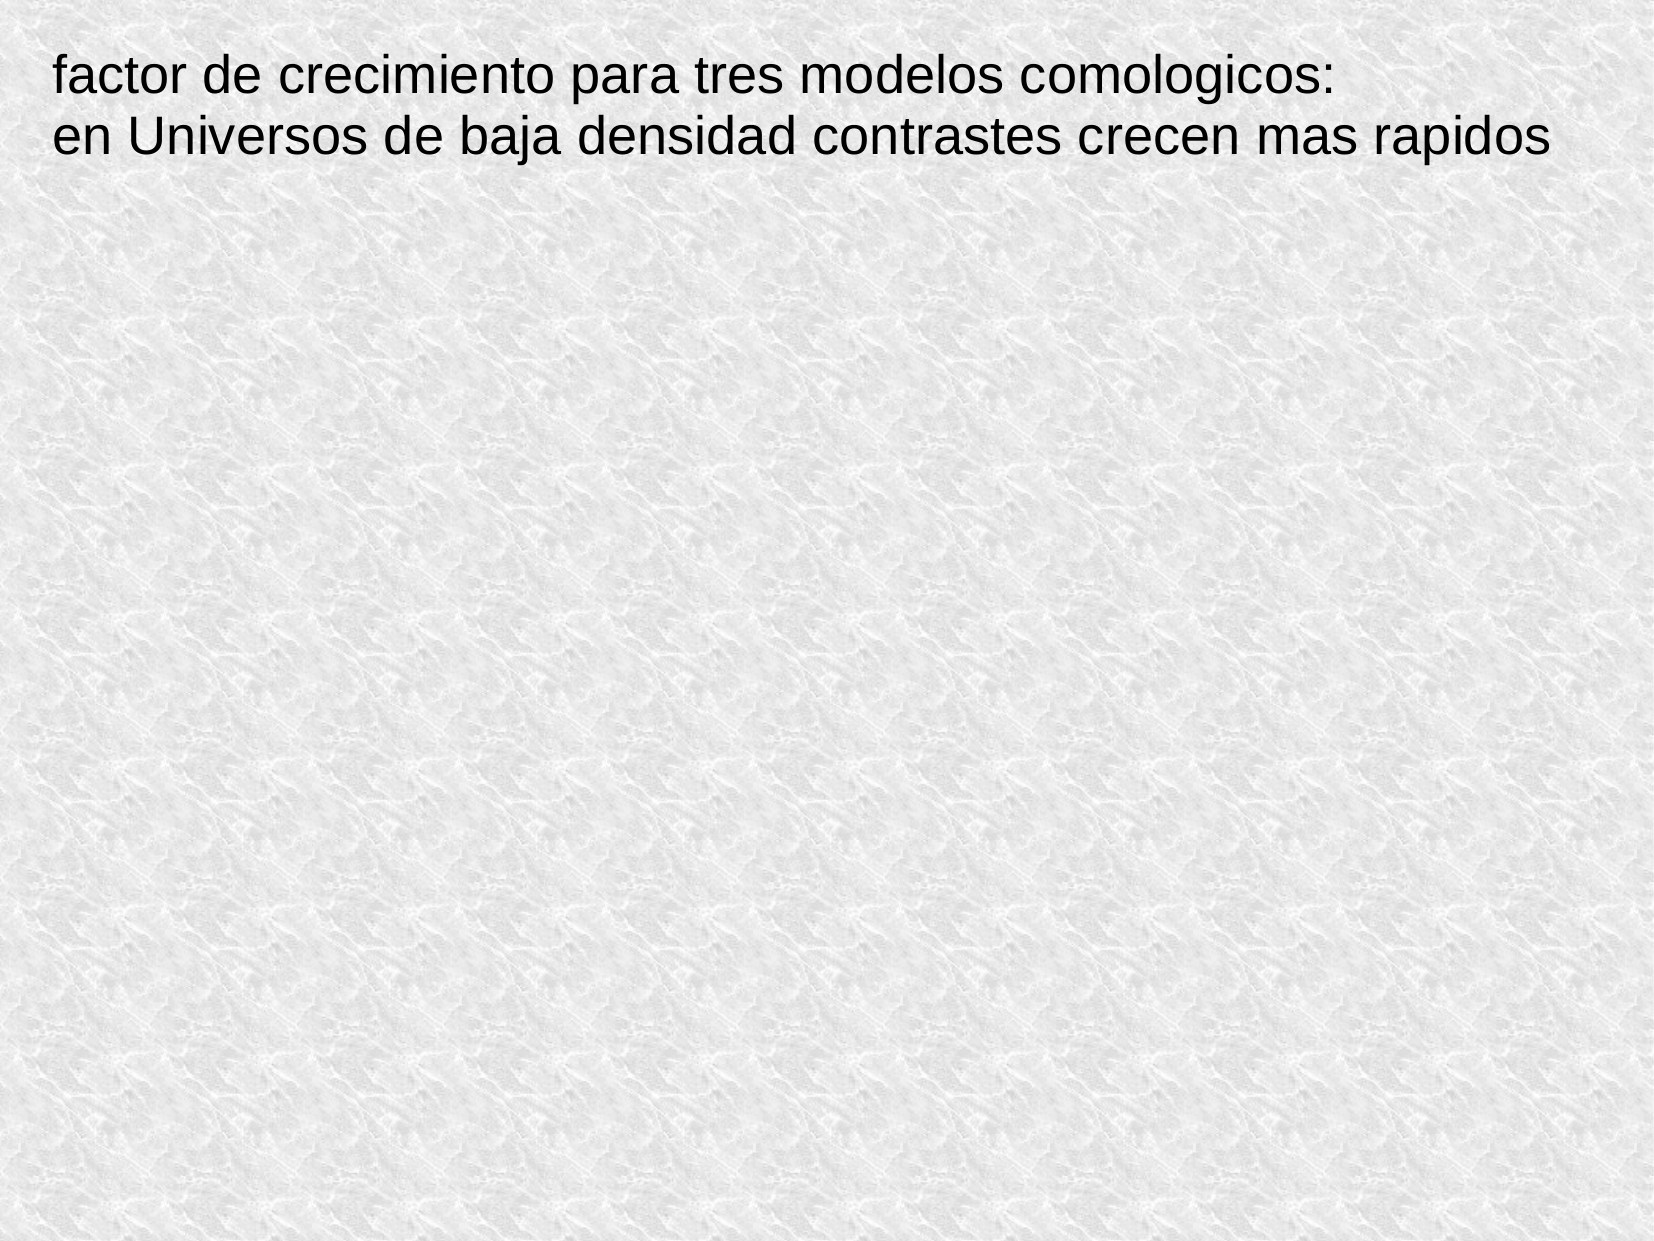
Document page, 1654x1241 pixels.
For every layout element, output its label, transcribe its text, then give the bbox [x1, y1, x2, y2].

picture [0, 0, 1654, 1241]
text_box factor de crecimiento para tres modelos comologicos: en Universos de baja densidad contrastes crecen mas rapidos [37, 37, 1386, 184]
